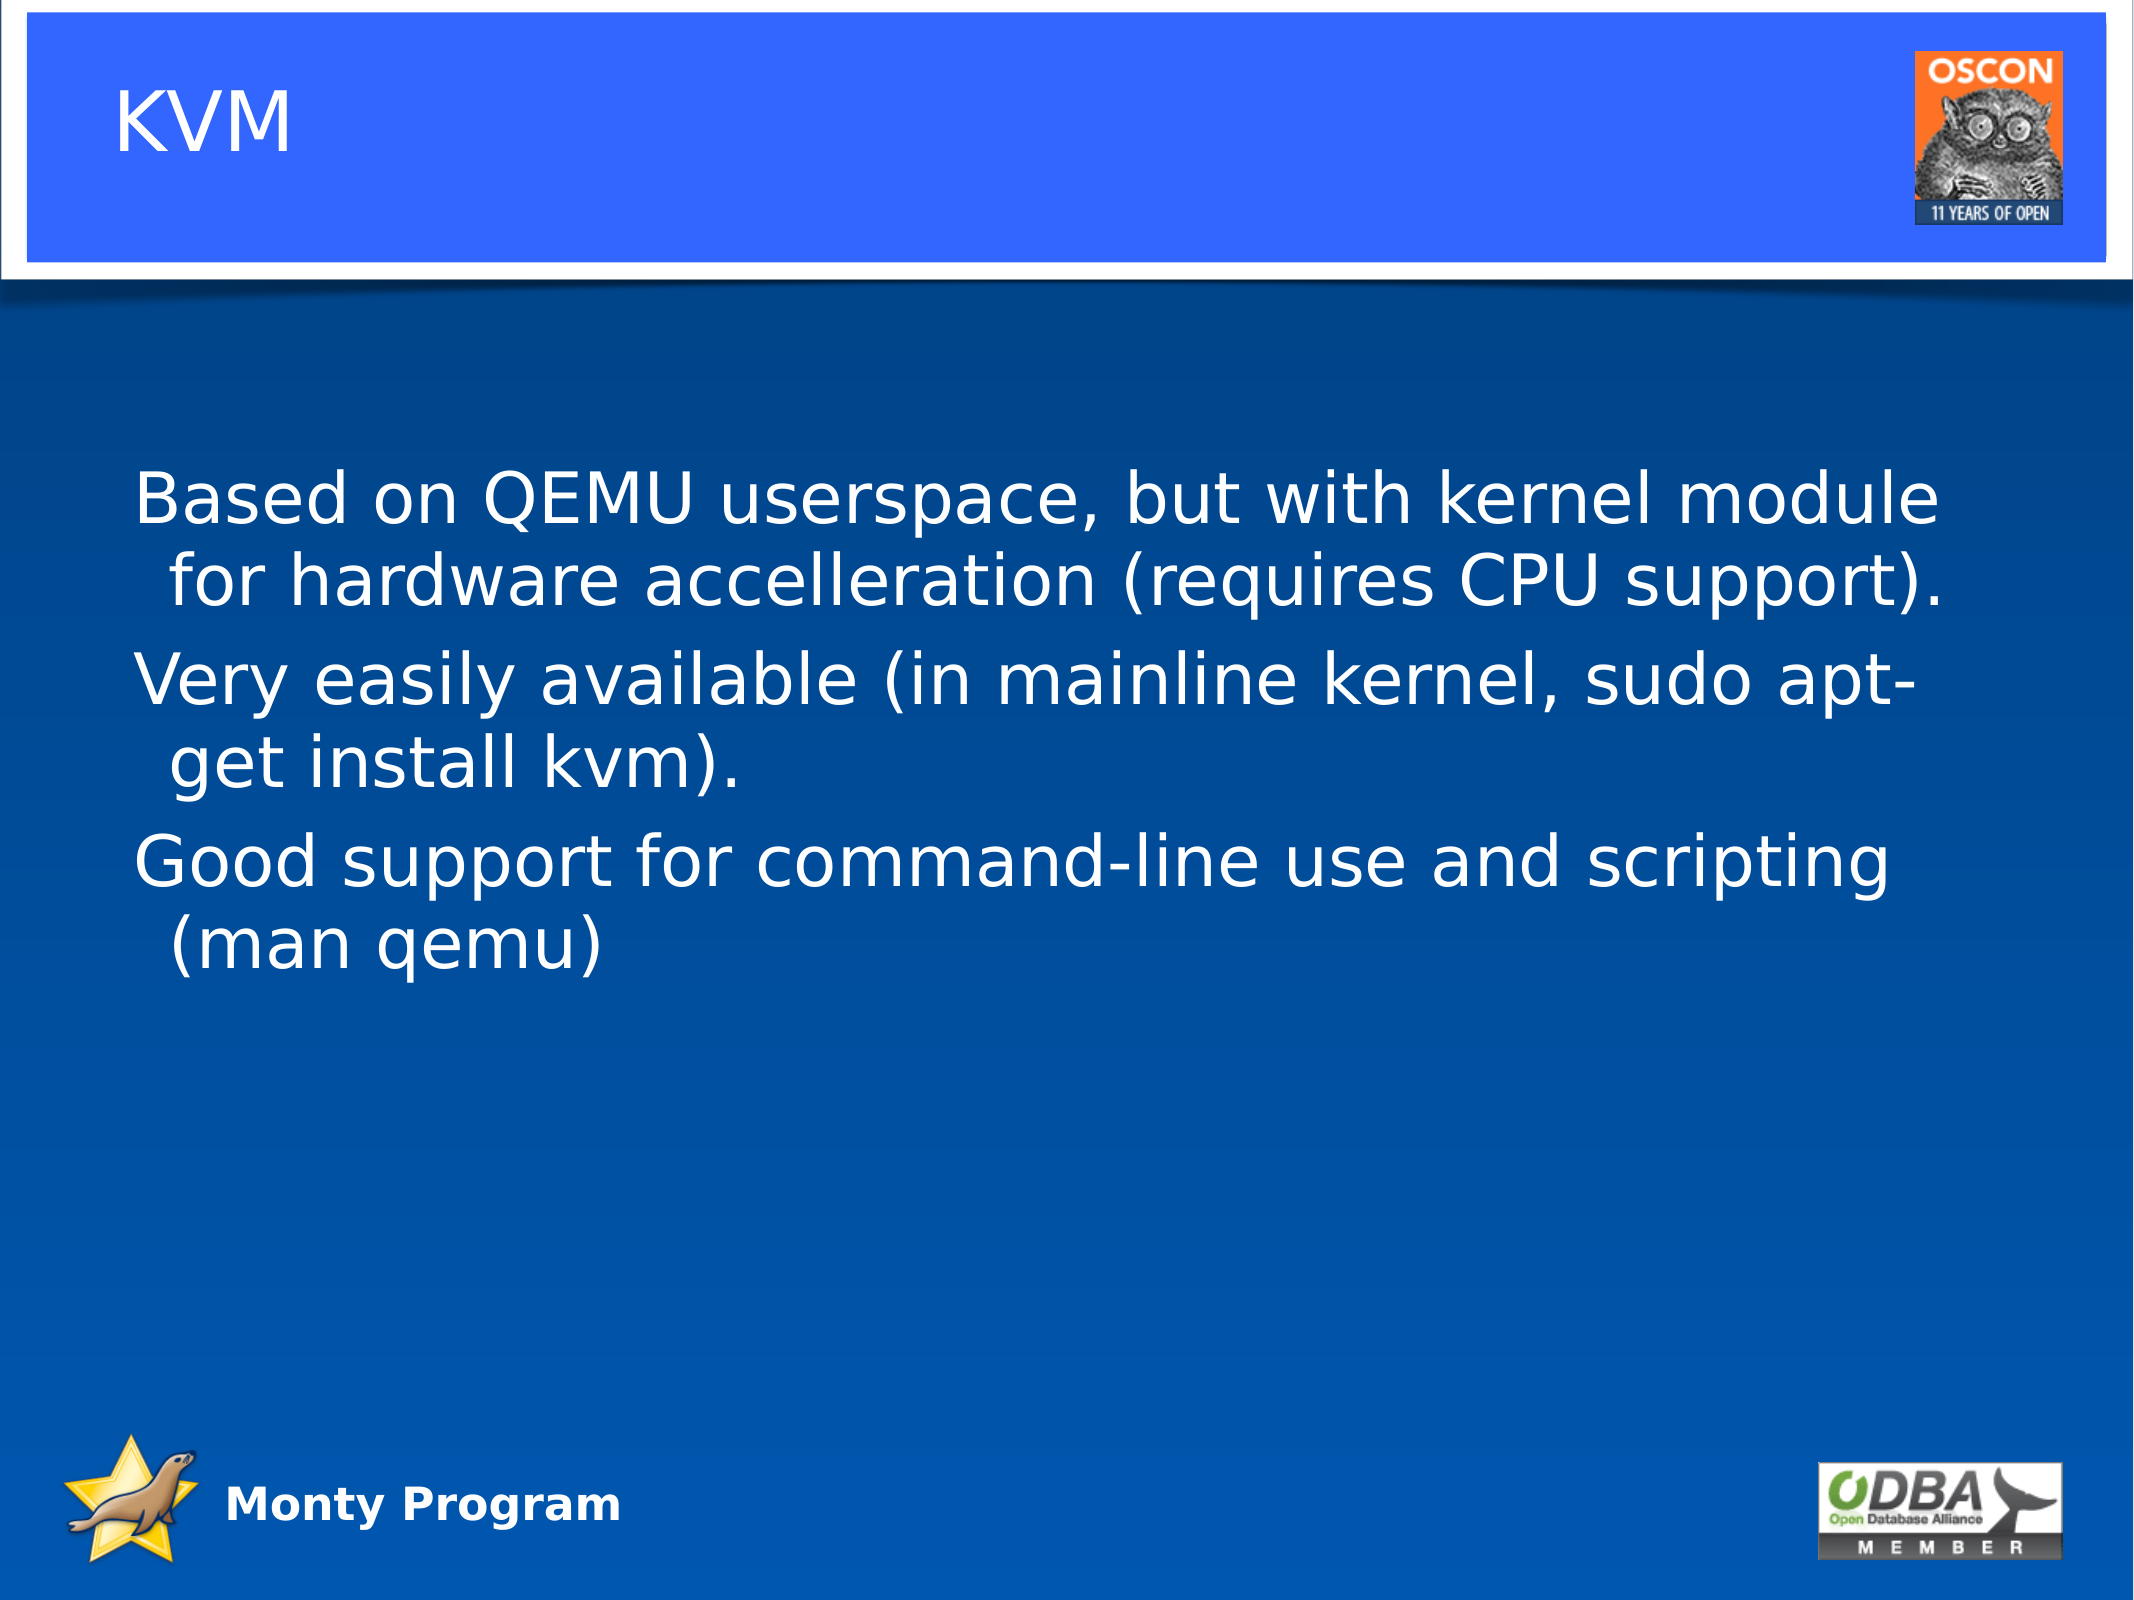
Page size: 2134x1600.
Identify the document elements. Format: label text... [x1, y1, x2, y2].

picture [60, 1428, 203, 1571]
list Based on QEMU userspace, but with kernel module for hardware accelleration (requires CPU support). Very easily available (in mainline kernel, sudo apt-get install kvm). Good support for command-line use and scripting (man qemu) [89, 349, 2053, 1411]
picture [1818, 1462, 2063, 1560]
title KVM [104, 36, 2067, 210]
picture [0, 0, 2134, 313]
